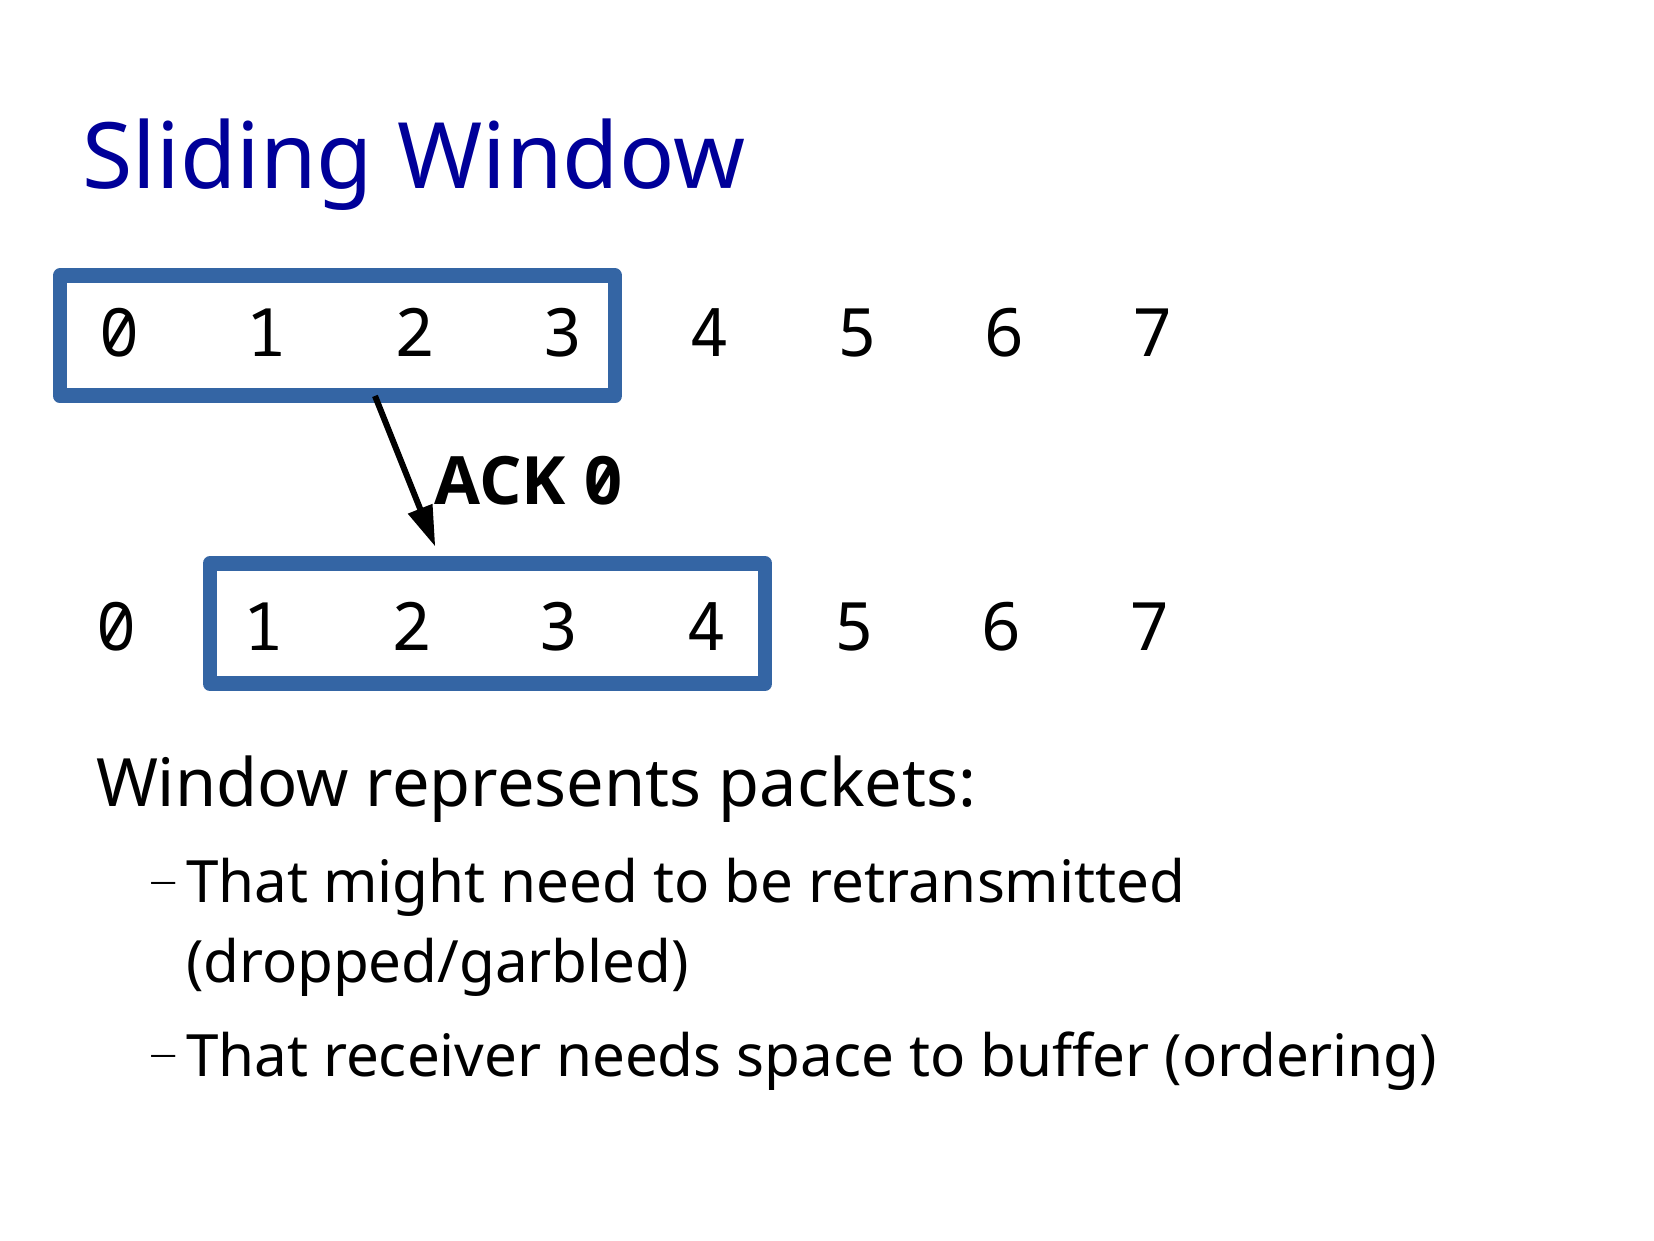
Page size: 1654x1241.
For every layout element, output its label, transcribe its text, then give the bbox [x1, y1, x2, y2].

text_box 0 1 2 3 4 5 6 7 [60, 579, 1200, 679]
title Sliding Window [82, 49, 1571, 257]
text_box 0 1 2 3 4 5 6 7 [63, 285, 1351, 384]
text_box ACK 0 [420, 425, 736, 525]
list Window represents packets: That might need to be retransmitted (dropped/garbled) That receiver needs space to buffer (ordering) [60, 735, 1571, 1101]
